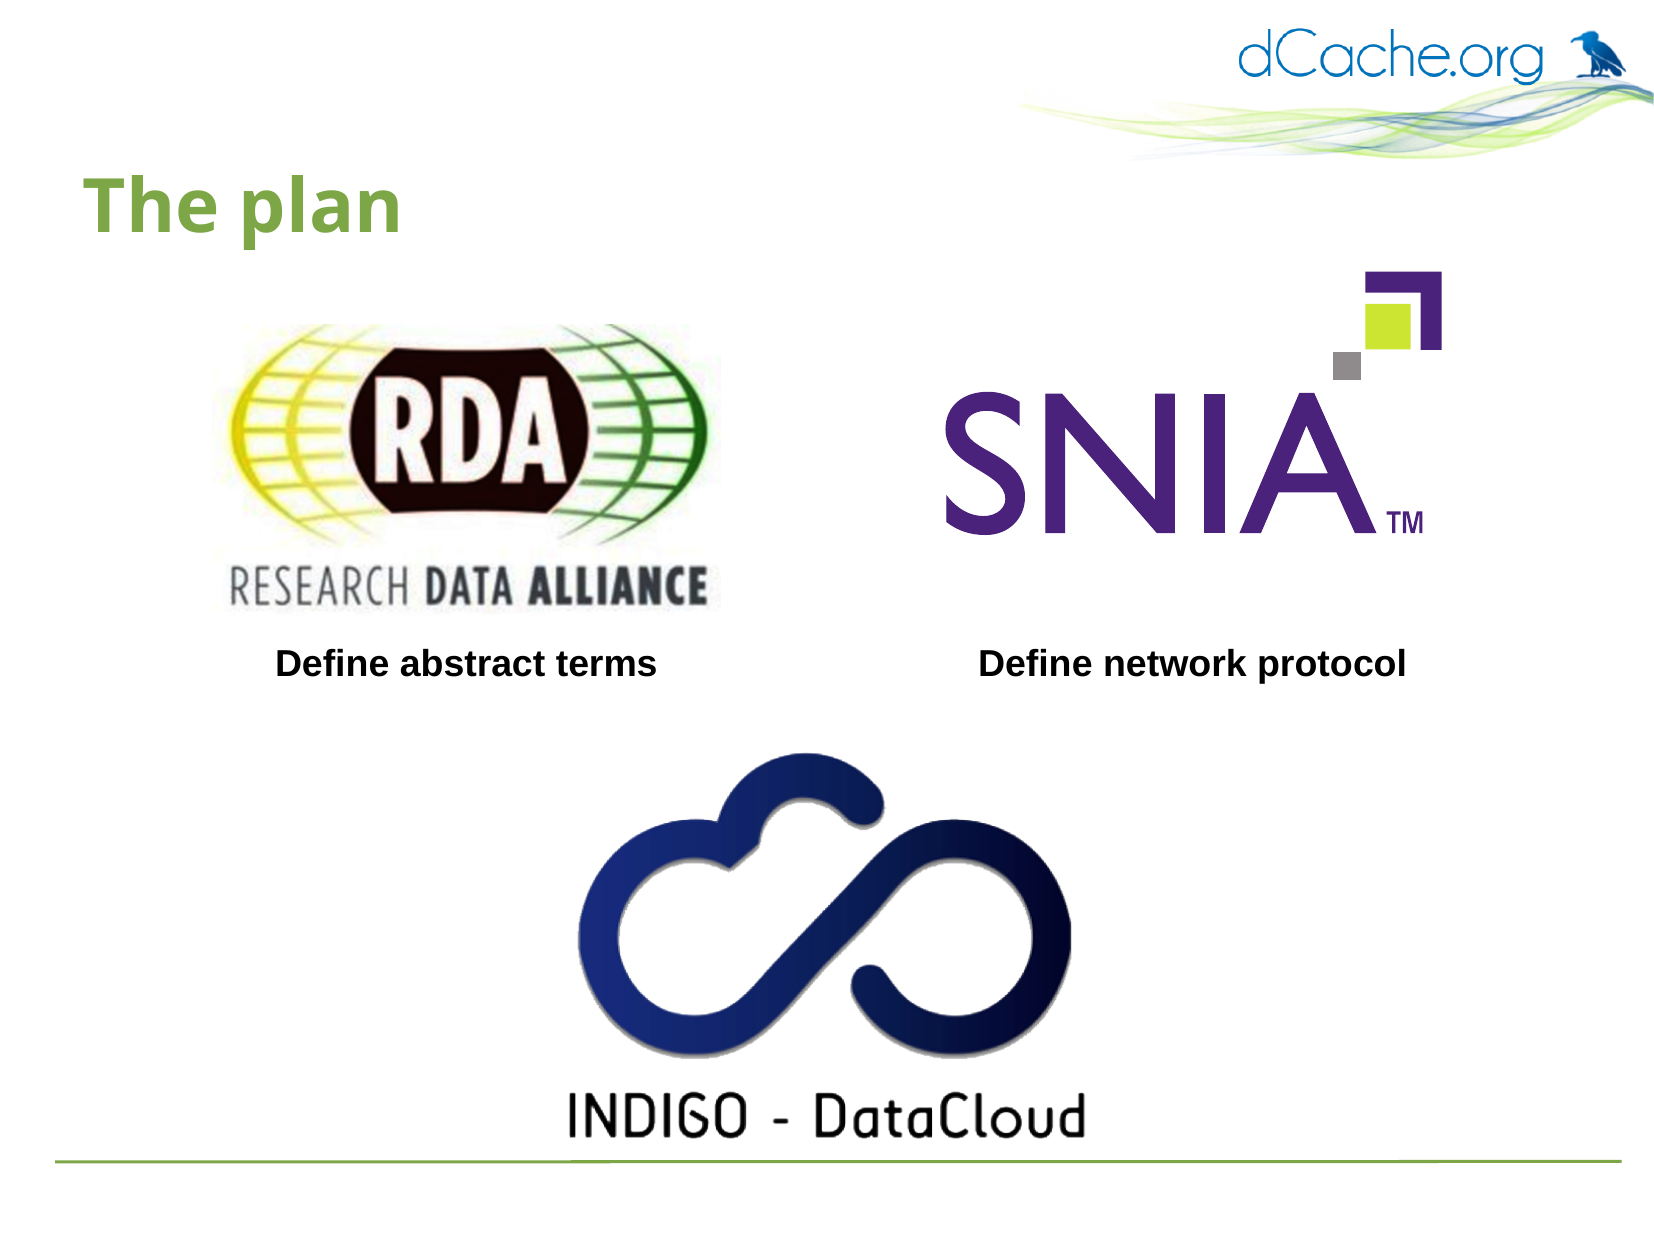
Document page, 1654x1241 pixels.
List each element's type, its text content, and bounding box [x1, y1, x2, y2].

text_box Define network protocol [963, 634, 1424, 692]
picture [956, 16, 1654, 169]
picture [511, 734, 1142, 1166]
picture [212, 324, 721, 621]
picture [945, 271, 1442, 536]
title The plan [82, 155, 1605, 252]
text_box Define abstract terms [260, 634, 673, 692]
